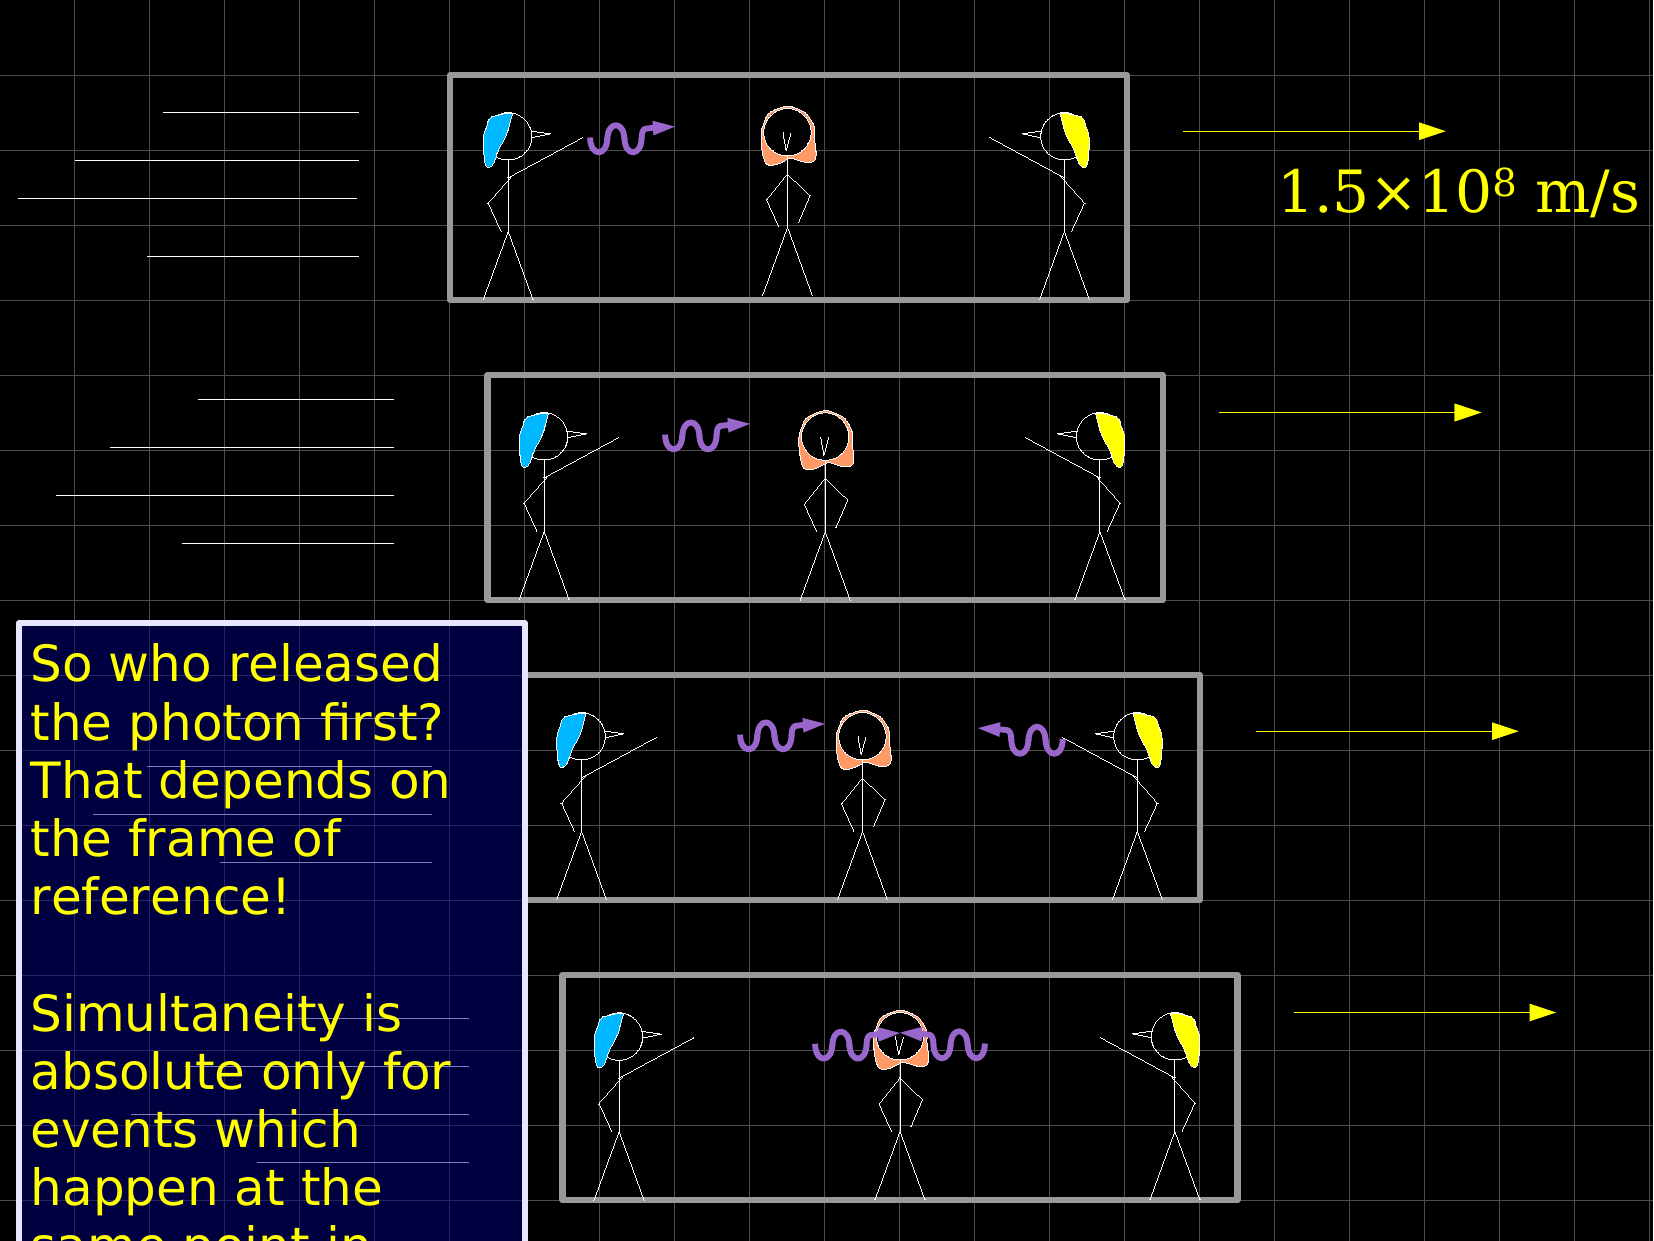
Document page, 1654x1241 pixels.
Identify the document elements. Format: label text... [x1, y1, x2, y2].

text_box [798, 410, 854, 470]
text_box [1095, 413, 1125, 468]
text_box [761, 106, 817, 166]
text_box [1133, 713, 1163, 768]
text_box [874, 1010, 927, 1032]
text_box [1170, 1013, 1200, 1068]
text_box [1060, 113, 1090, 168]
text_box [873, 1034, 929, 1070]
text_box [836, 710, 892, 770]
text_box [519, 413, 549, 468]
text_box 1.5×108 m/s [1277, 158, 1598, 228]
text_box [483, 113, 513, 168]
text_box [556, 713, 586, 768]
text_box [594, 1013, 624, 1068]
text_box So who released the photon first? That depends on the frame of reference! Simultaneity is absolute only for events which happen at the same point in space! [18, 623, 526, 1230]
